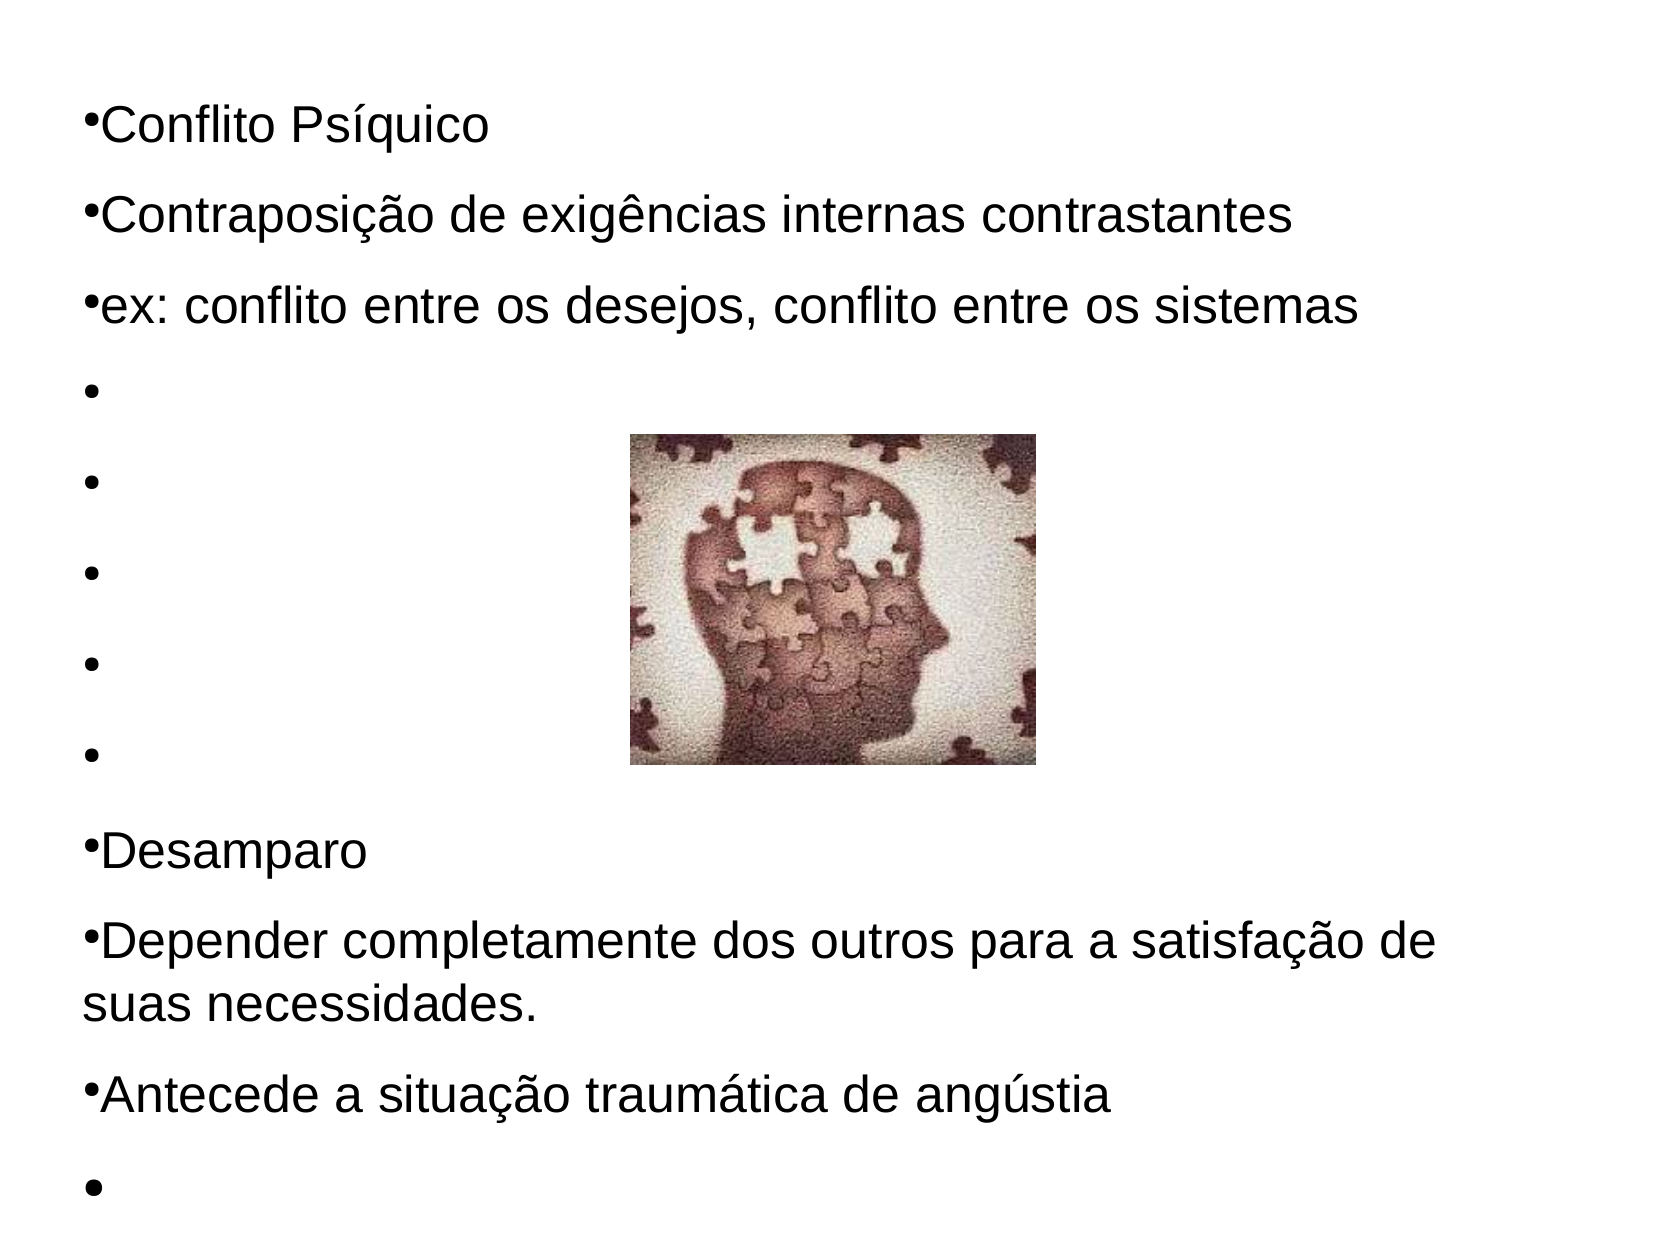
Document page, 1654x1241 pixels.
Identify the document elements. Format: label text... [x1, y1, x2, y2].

picture [630, 435, 1036, 765]
list Conflito Psíquico Contraposição de exigências internas contrastantes ex: conflito entre os desejos, conflito entre os sistemas Desamparo Depender completamente dos outros para a satisfação de suas necessidades. Antecede a situação traumática de angústia [82, 90, 1538, 1126]
